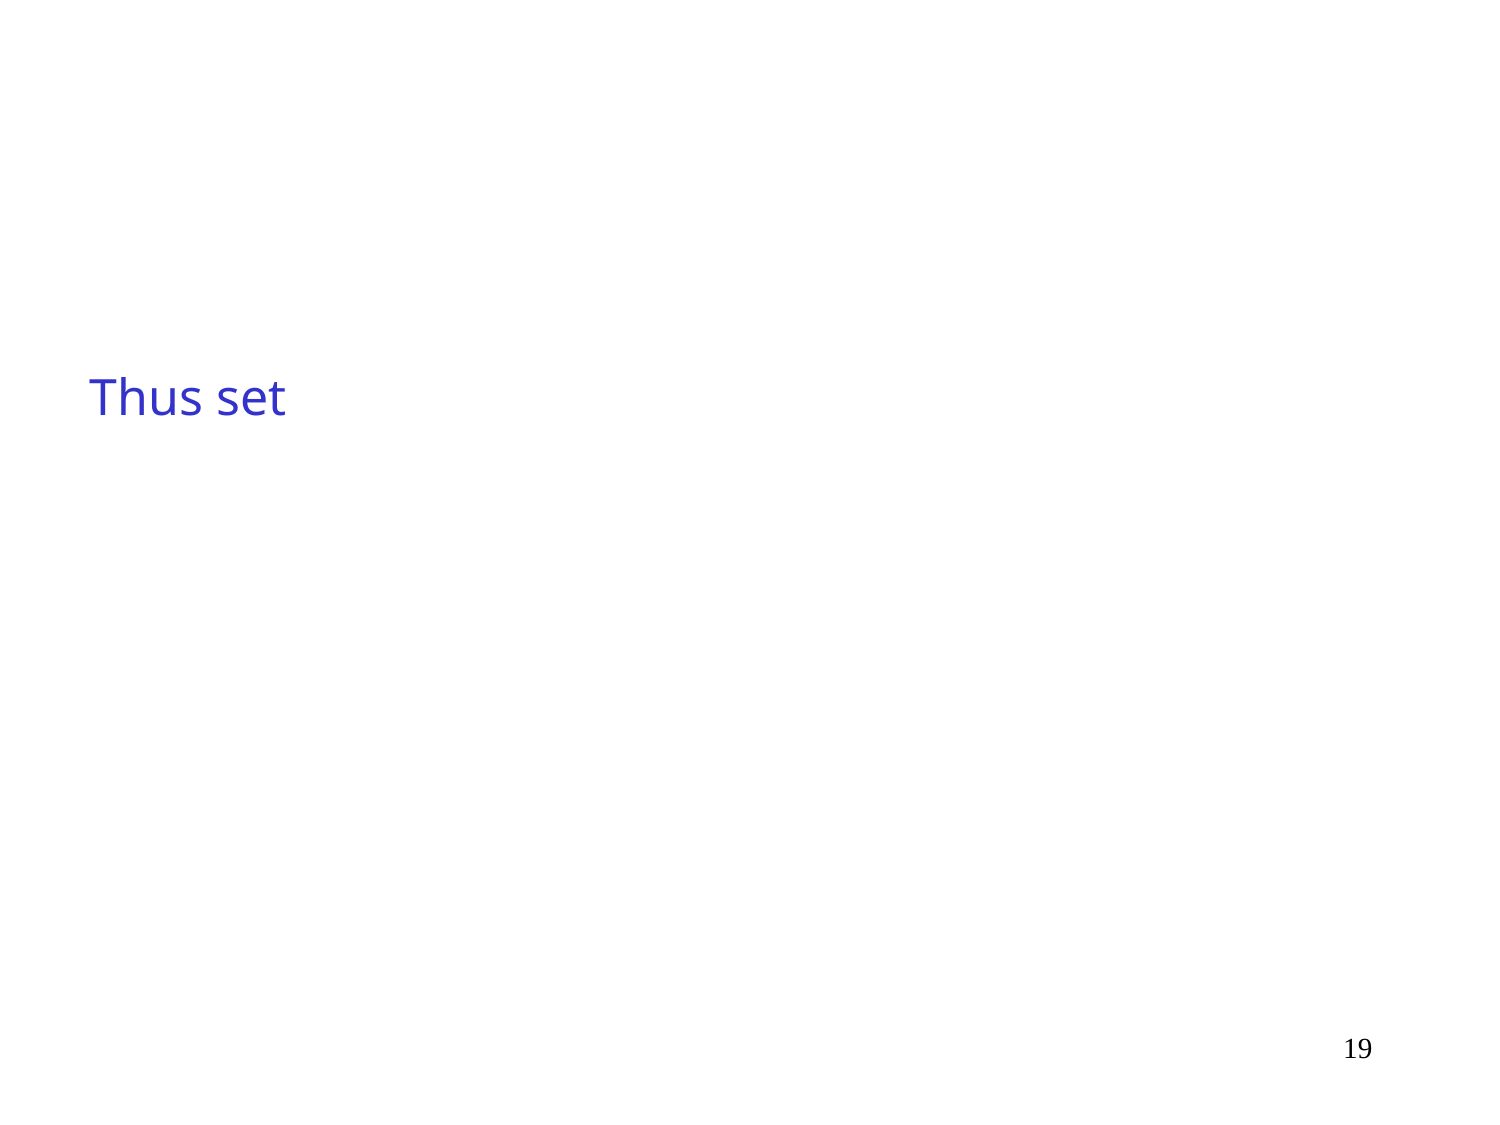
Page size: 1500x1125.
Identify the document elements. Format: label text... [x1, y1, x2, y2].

text_box Thus set exp( )[f(x)]=f(u-1(u(x)+)) for some u … By differentiation w.r.t.  at (=0) one gets u’=1/(2x3) ; u=-1/(4x2) ; u-1(y)=(-4y)-1/2 [75, 358, 1438, 1125]
